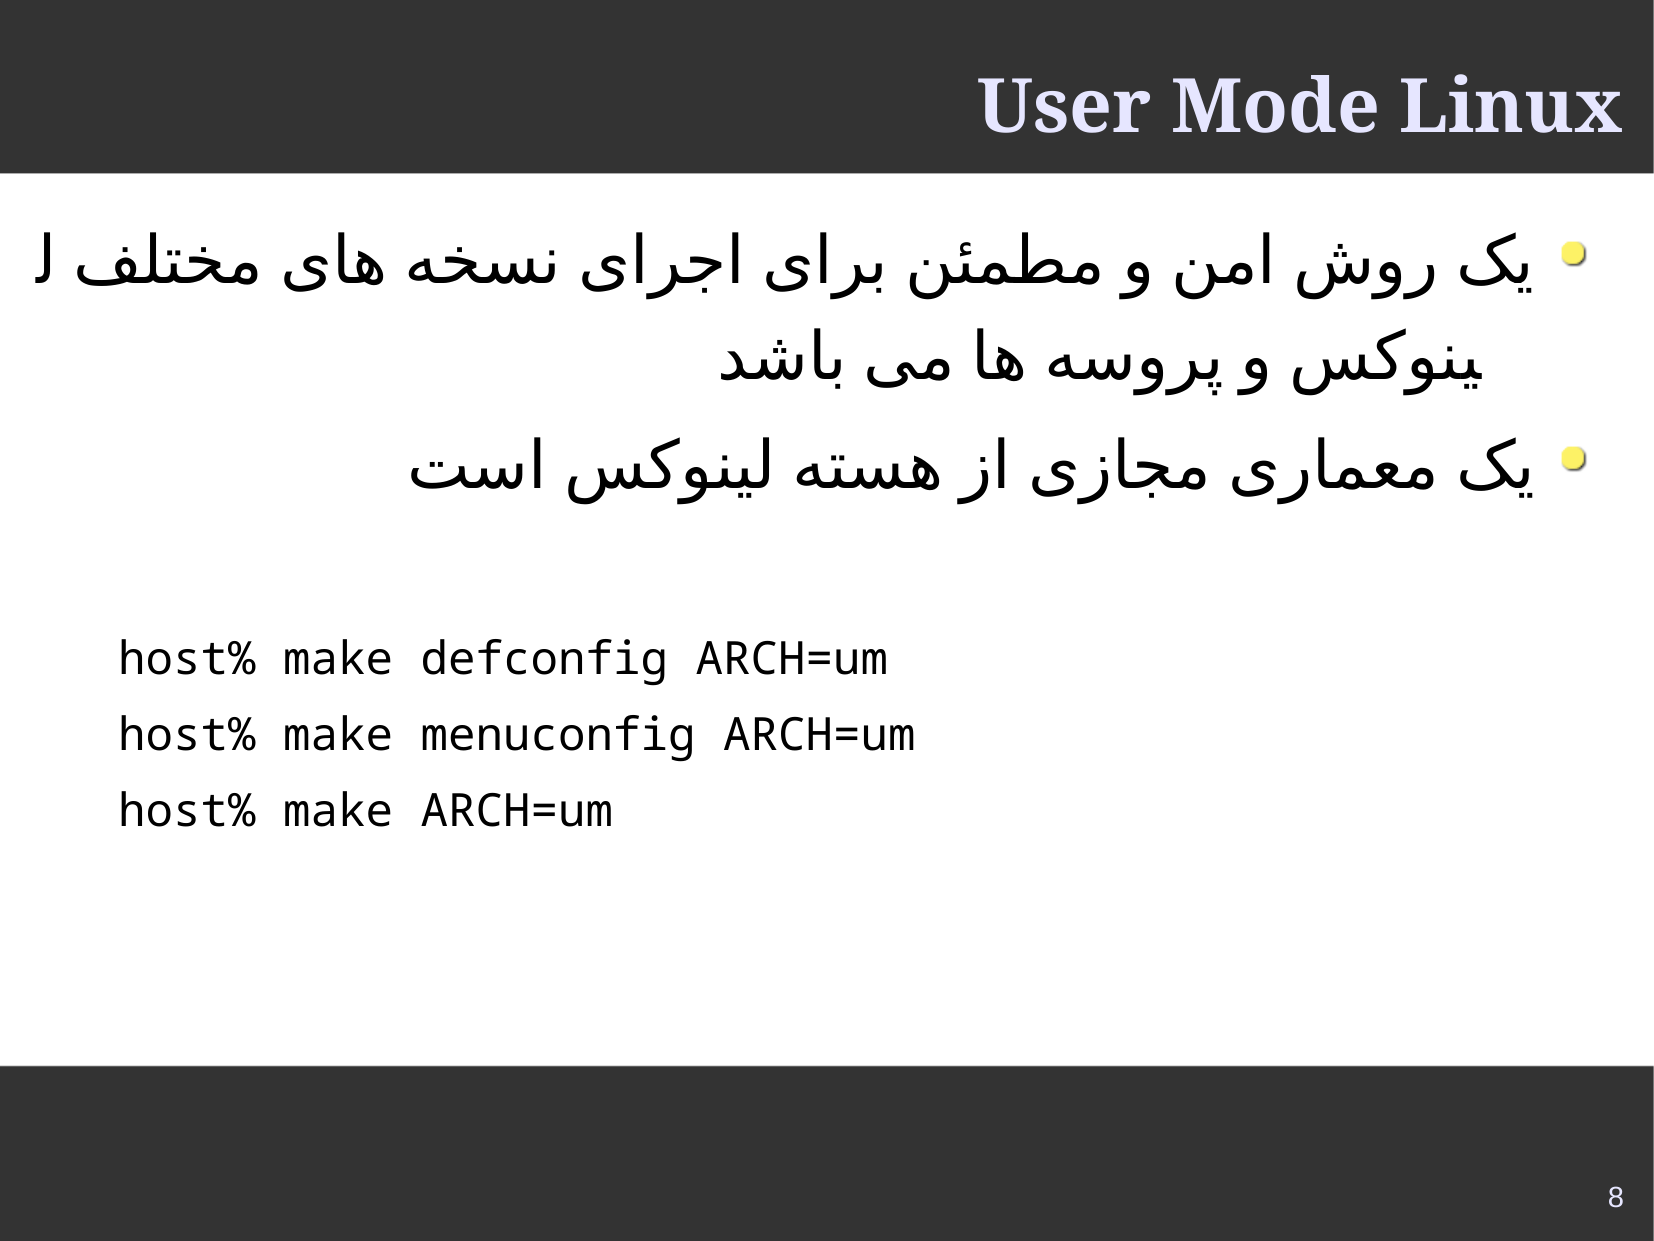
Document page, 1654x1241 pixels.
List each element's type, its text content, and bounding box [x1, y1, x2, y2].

picture [0, 0, 1654, 1241]
list یک روش امن و مطمئن برای اجرای نسخه های مختلف لینوکس و پروسه ها می باشد یک معماری مجازی از هسته لینوکس است host% make defconfig ARCH=um host% make menuconfig ARCH=um host% make ARCH=um [29, 206, 1625, 1034]
title User Mode Linux [29, 0, 1625, 206]
